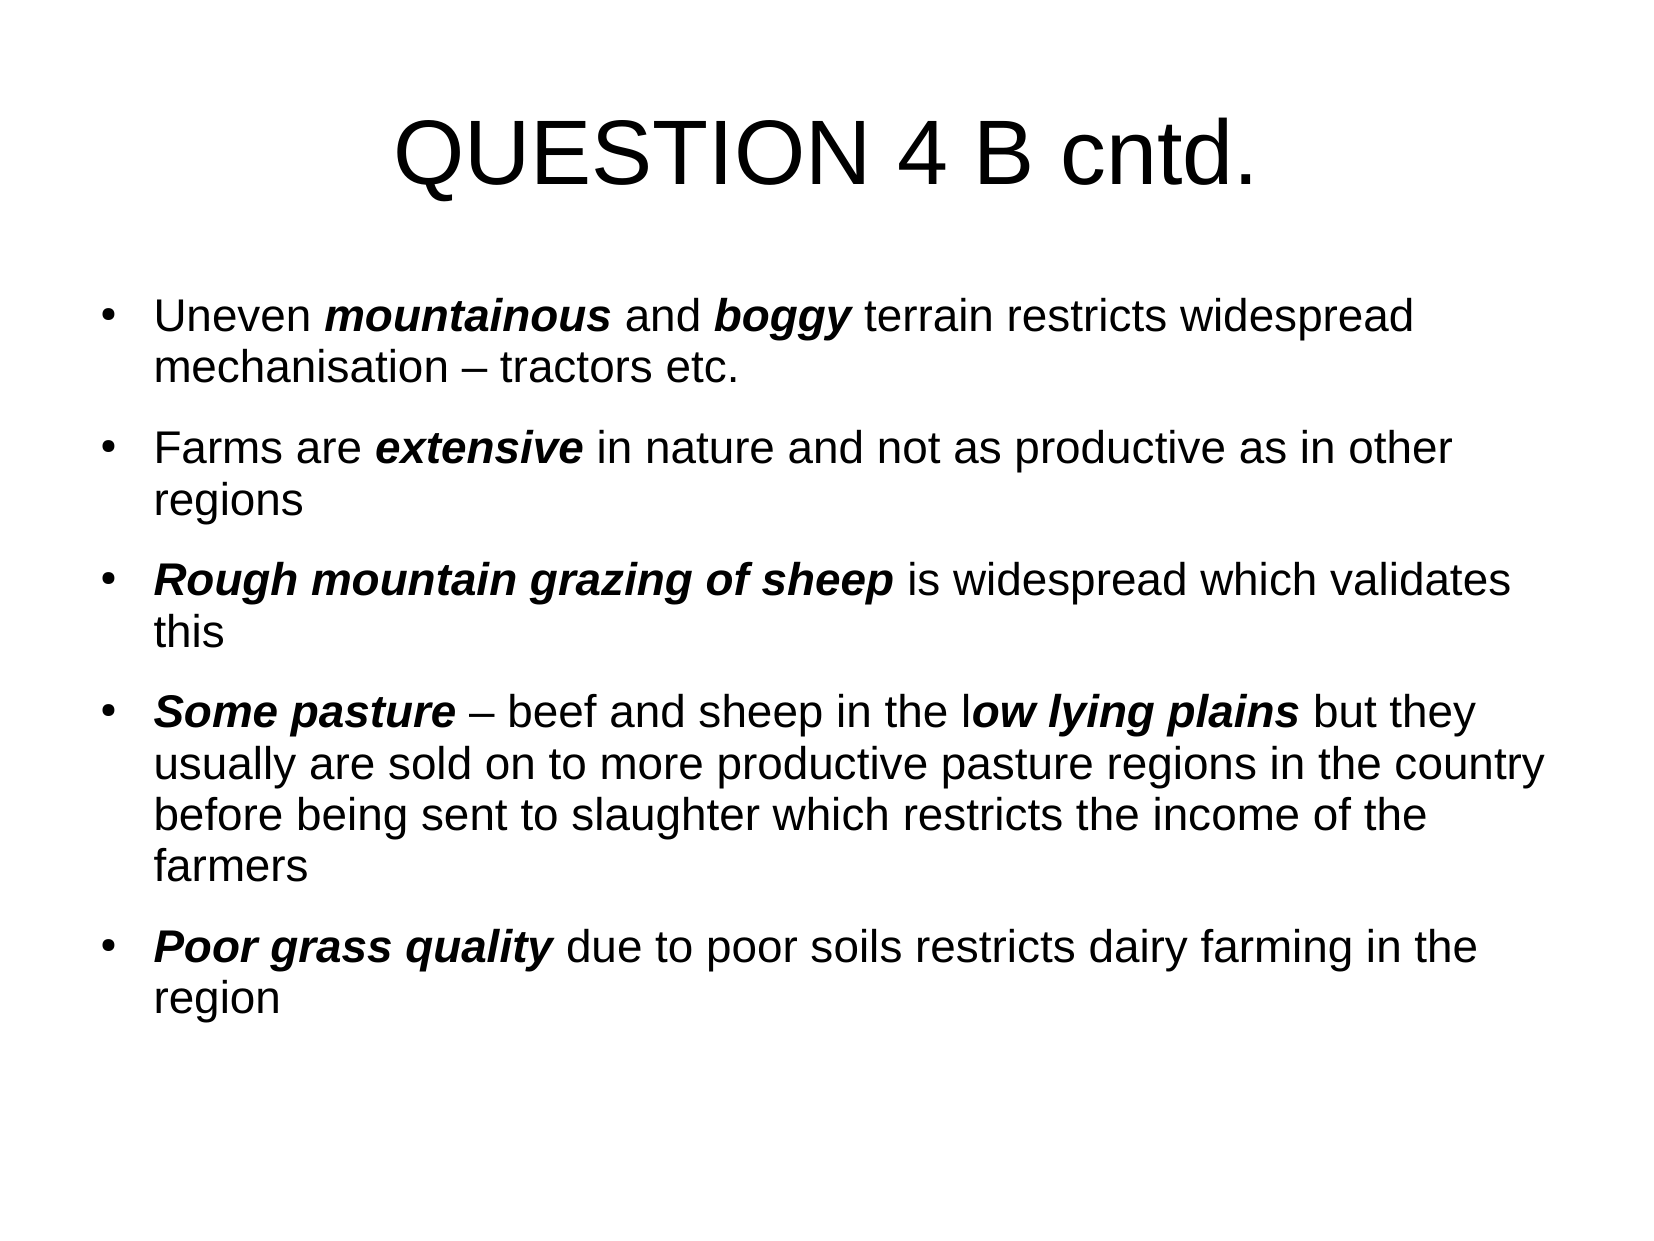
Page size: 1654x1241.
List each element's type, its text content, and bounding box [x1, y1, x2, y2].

title QUESTION 4 B cntd. [82, 56, 1571, 250]
list Uneven mountainous and boggy terrain restricts widespread mechanisation – tractors etc. Farms are extensive in nature and not as productive as in other regions Rough mountain grazing of sheep is widespread which validates this Some pasture – beef and sheep in the low lying plains but they usually are sold on to more productive pasture regions in the country before being sent to slaughter which restricts the income of the farmers Poor grass quality due to poor soils restricts dairy farming in the region [82, 290, 1571, 1094]
